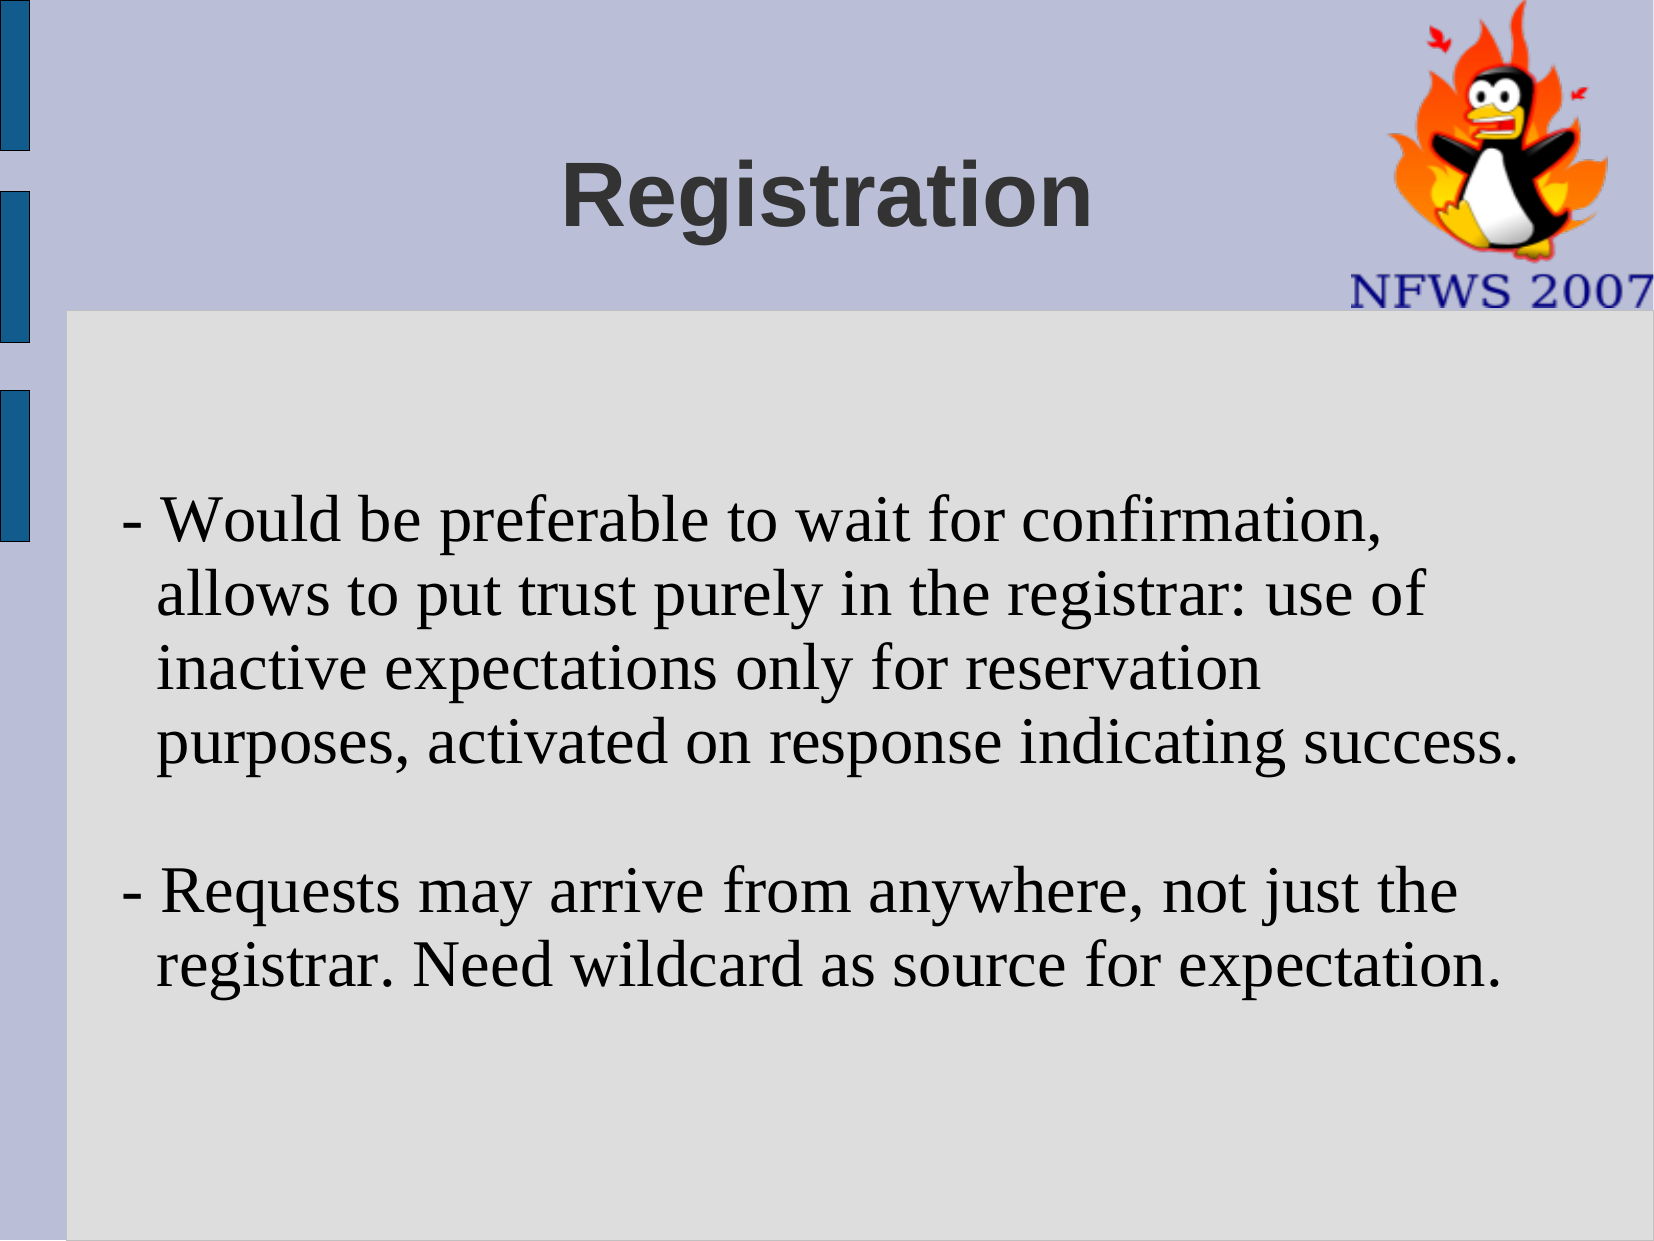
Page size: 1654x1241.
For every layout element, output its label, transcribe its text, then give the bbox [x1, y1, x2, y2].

title Registration [121, 98, 1351, 291]
picture [1351, 0, 1654, 308]
subtitle - Would be preferable to wait for confirmation, allows to put trust purely in the registrar: use of inactive expectations only for reservation purposes, activated on response indicating success. - Requests may arrive from anywhere, not just the registrar. Need wildcard as source for expectation. [121, 352, 1534, 1131]
